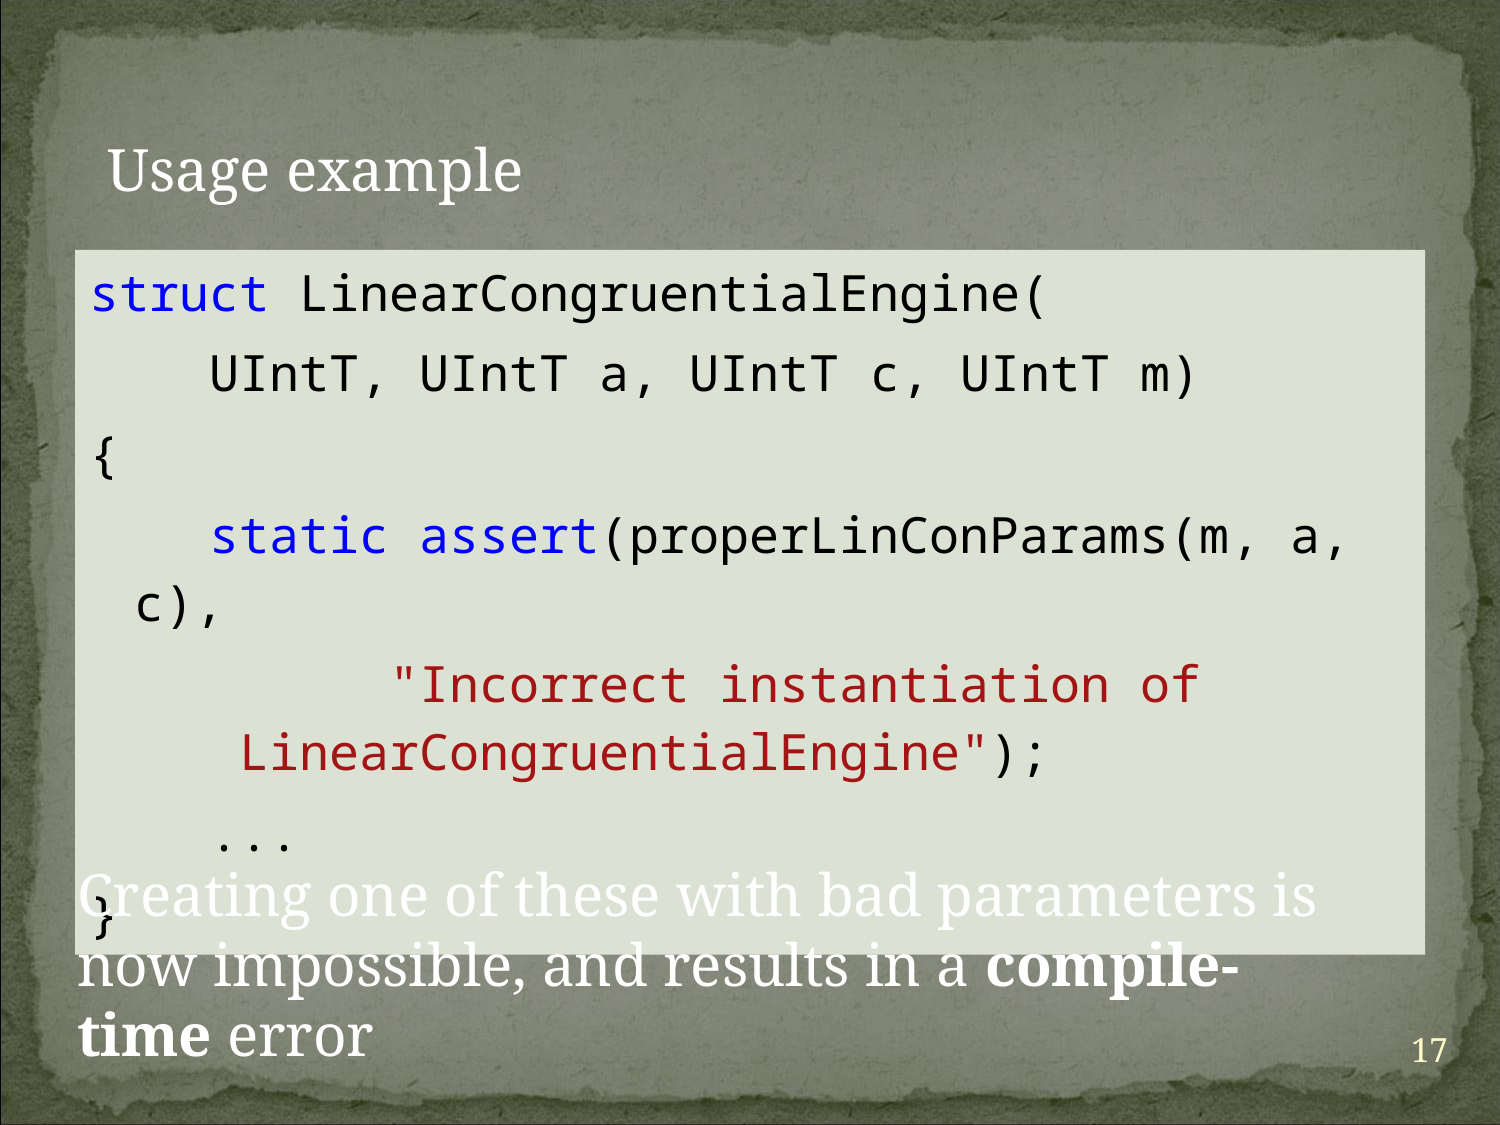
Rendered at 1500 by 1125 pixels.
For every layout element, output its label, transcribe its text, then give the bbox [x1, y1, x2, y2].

text_box Usage example [93, 125, 539, 211]
text_box 32 [1379, 1014, 1480, 1090]
list struct LinearCongruentialEngine( UIntT, UIntT a, UIntT c, UIntT m) { static assert(properLinConParams(m, a, c), "Incorrect instantiation of LinearCongruentialEngine"); ... } [75, 249, 1426, 821]
picture [0, 0, 1500, 1125]
text_box Creating one of these with bad parameters is now impossible, and results in a compile-time error [62, 849, 1341, 1076]
